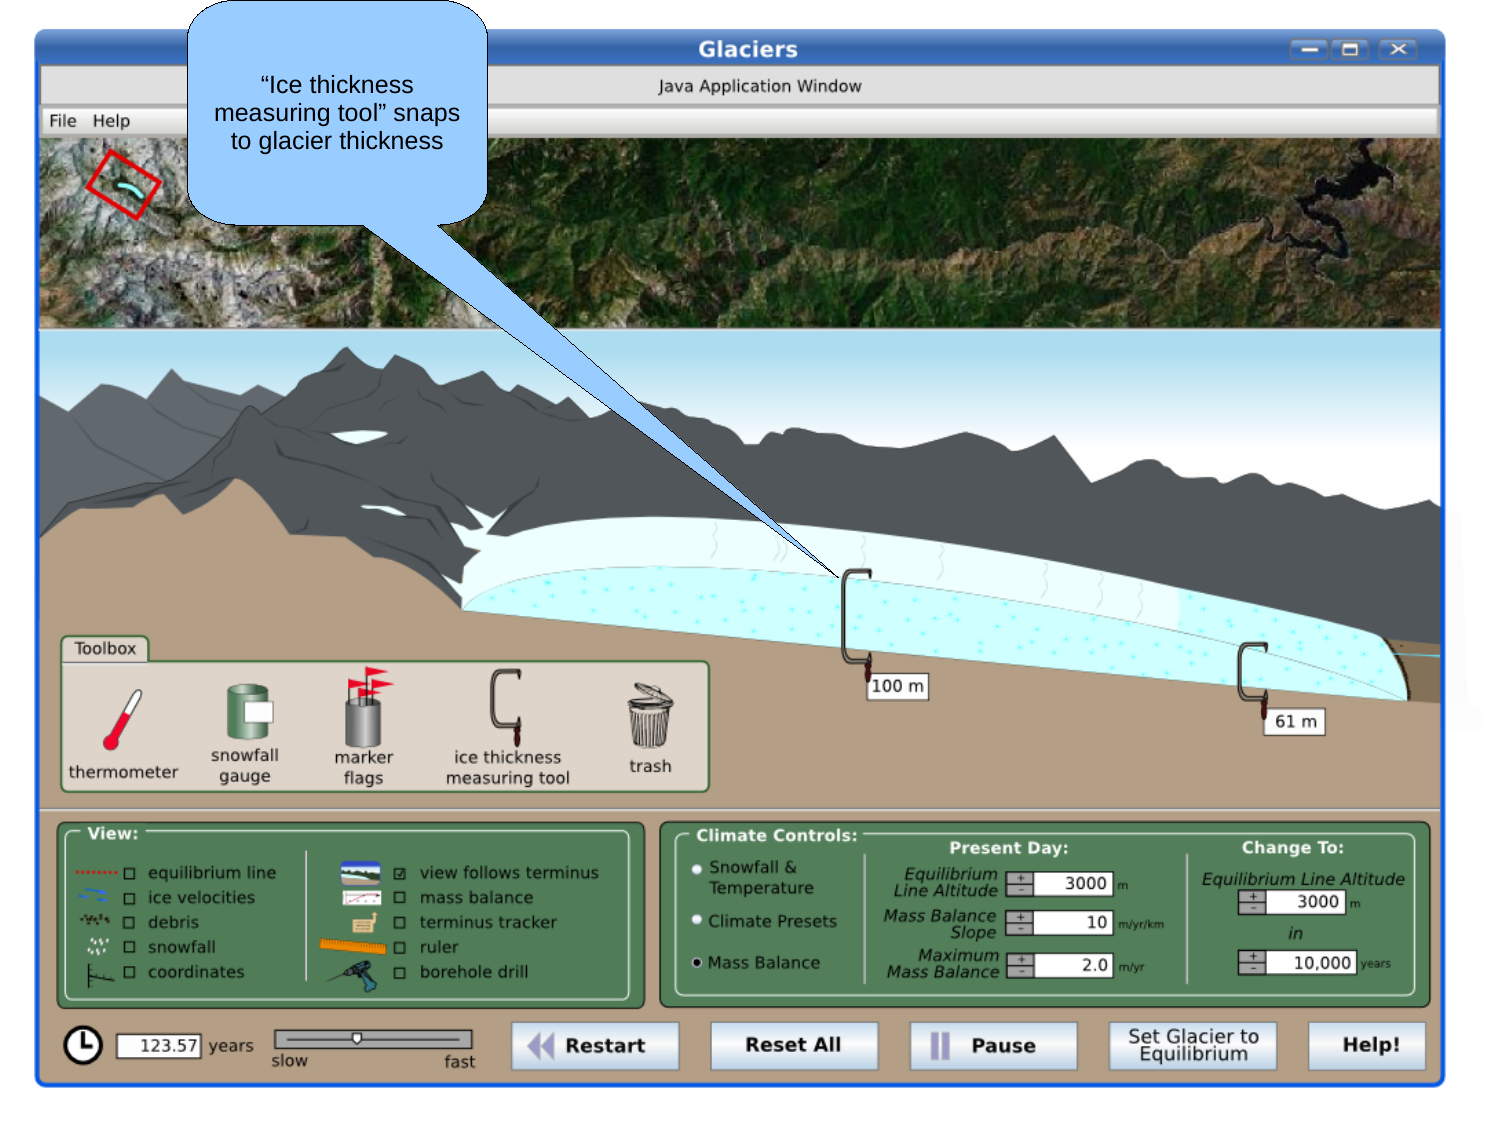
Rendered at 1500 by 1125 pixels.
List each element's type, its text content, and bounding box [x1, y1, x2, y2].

picture [0, 0, 1494, 1125]
text_box “Ice thickness measuring tool” snaps to glacier thickness [187, 0, 839, 578]
